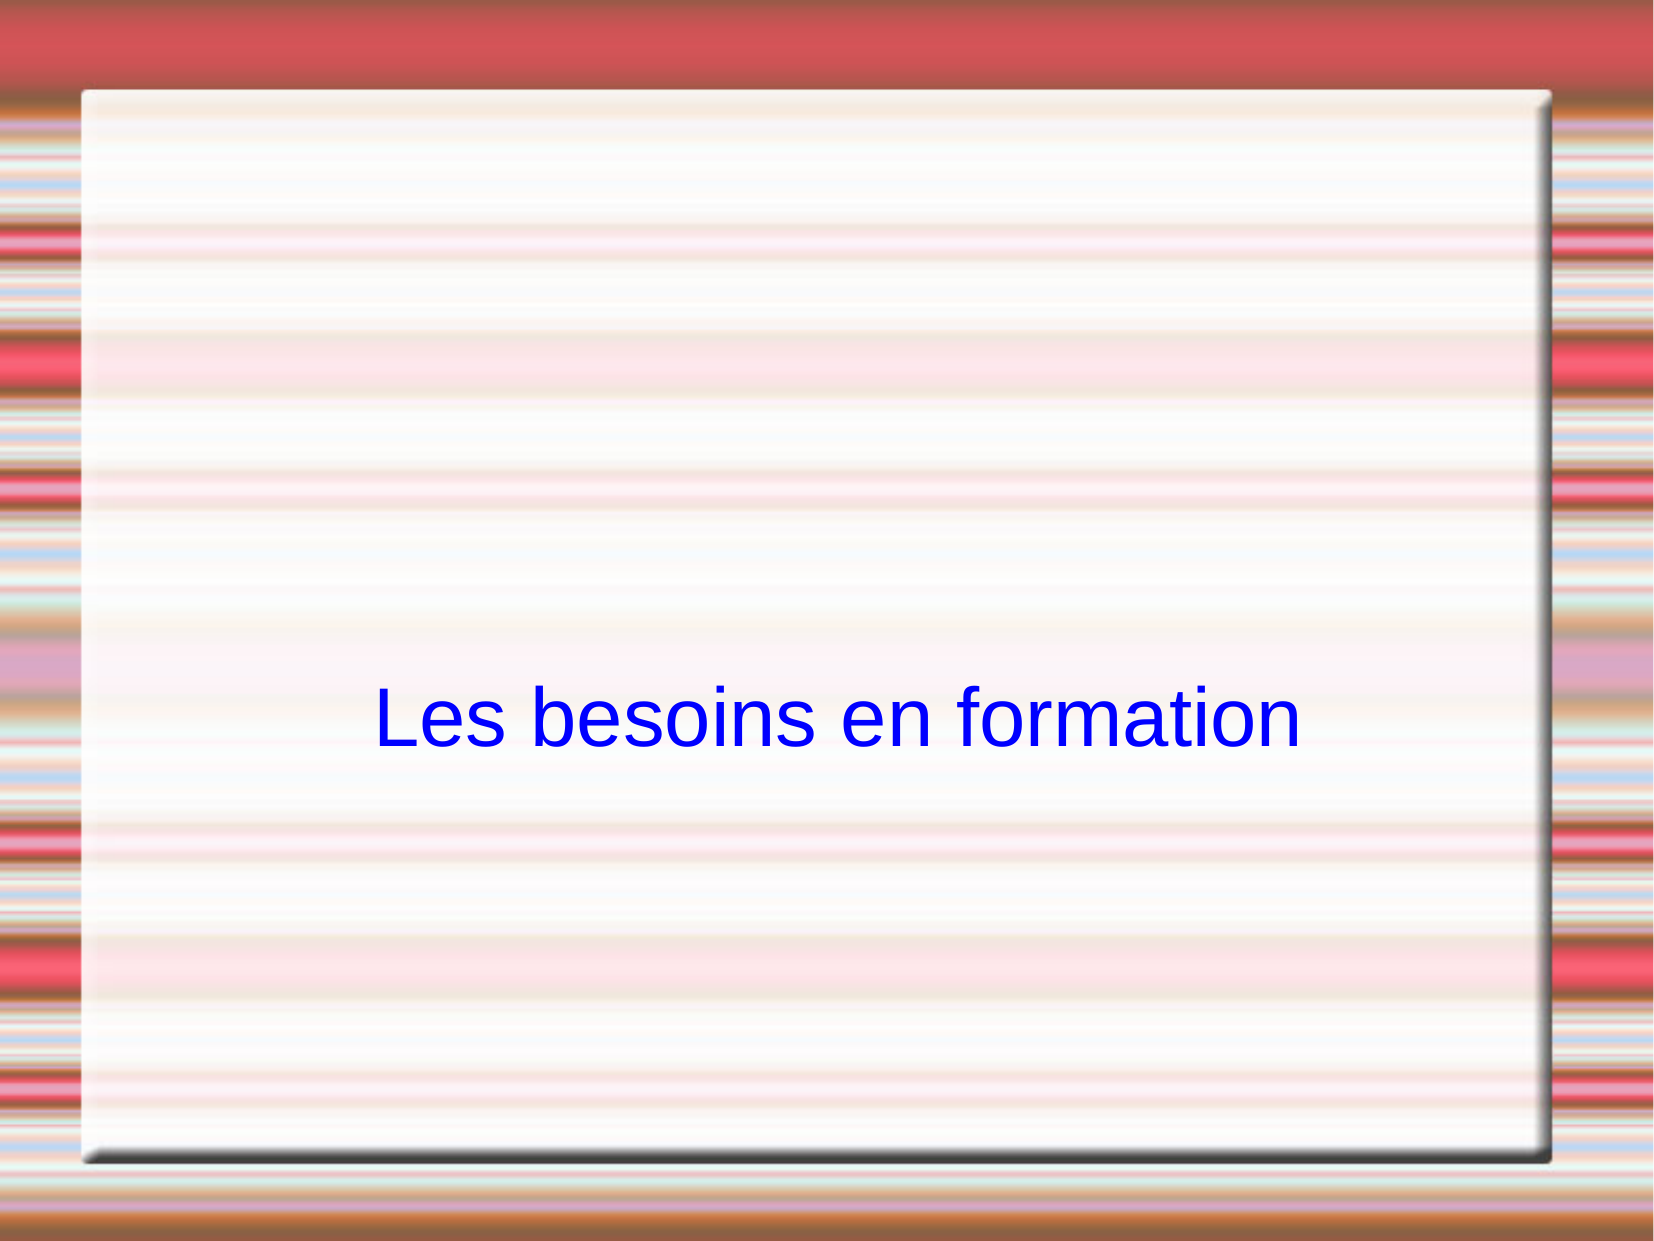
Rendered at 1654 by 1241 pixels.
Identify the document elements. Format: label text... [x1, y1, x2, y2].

picture [0, 0, 1654, 1241]
subtitle Les besoins en formation [106, 88, 1536, 1068]
